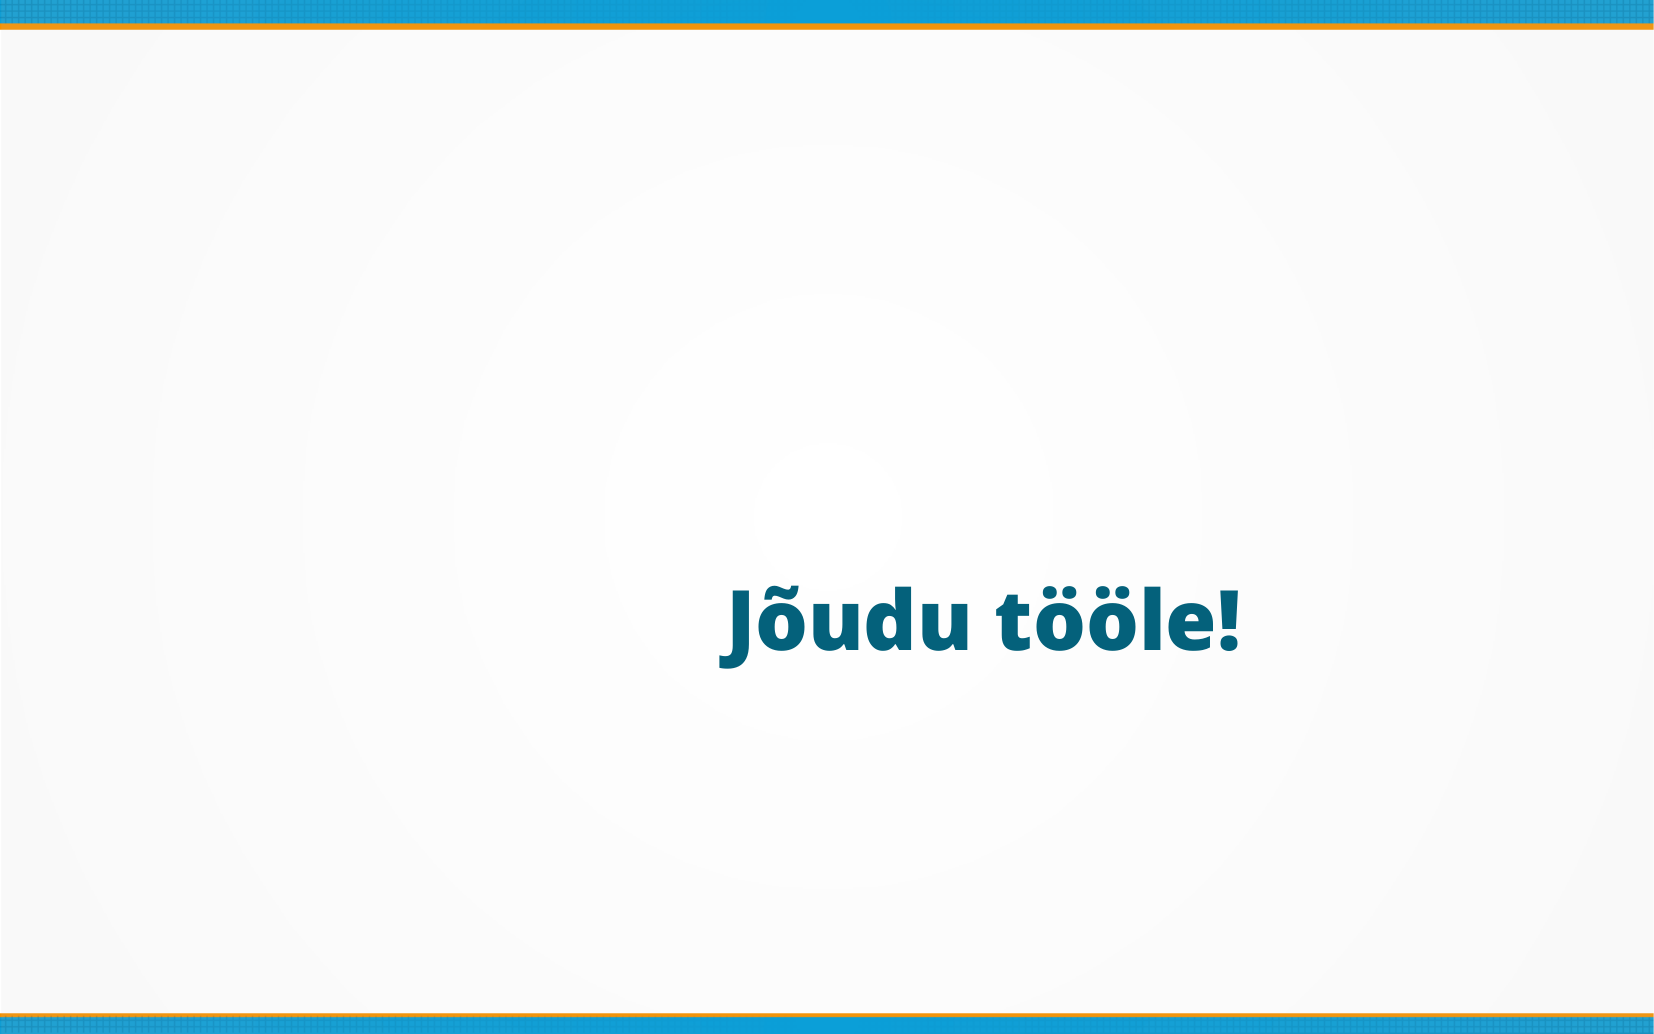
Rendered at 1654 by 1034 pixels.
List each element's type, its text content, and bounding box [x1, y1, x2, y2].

subtitle Jõudu tööle! [98, 138, 1654, 1034]
picture [0, 0, 1654, 1034]
